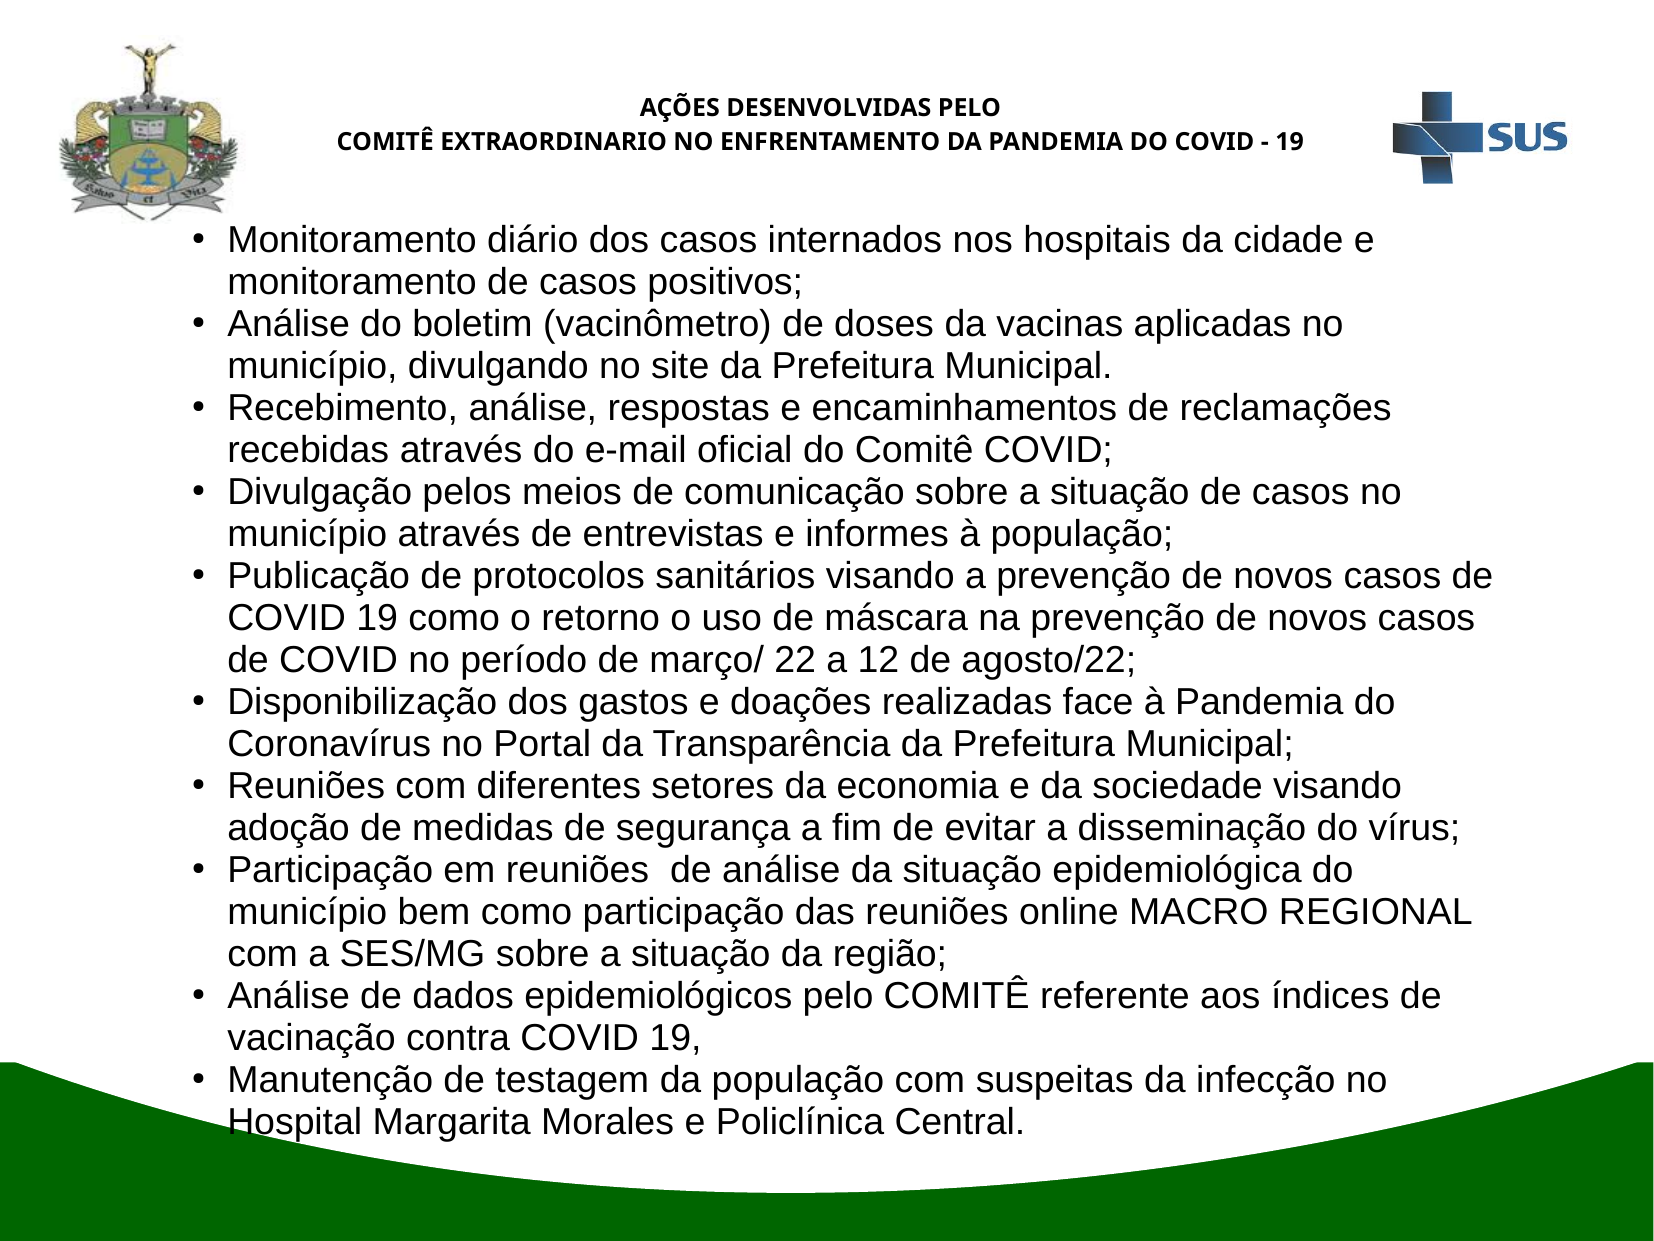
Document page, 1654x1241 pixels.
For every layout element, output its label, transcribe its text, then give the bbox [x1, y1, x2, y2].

text_box AÇÕES DESENVOLVIDAS PELO COMITÊ EXTRAORDINARIO NO ENFRENTAMENTO DA PANDEMIA DO COVID - 19 [318, 82, 1323, 204]
text_box Monitoramento diário dos casos internados nos hospitais da cidade e monitoramento de casos positivos; Análise do boletim (vacinômetro) de doses da vacinas aplicadas no município, divulgando no site da Prefeitura Municipal. Recebimento, análise, respostas e encaminhamentos de reclamações recebidas através do e-mail oficial do Comitê COVID; Divulgação pelos meios de comunicação sobre a situação de casos no município através de entrevistas e informes à população; Publicação de protocolos sanitários visando a prevenção de novos casos de COVID 19 como o retorno o uso de máscara na prevenção de novos casos de COVID no período de março/ 22 a 12 de agosto/22; Disponibilização dos gastos e doações realizadas face à Pandemia do Coronavírus no Portal da Transparência da Prefeitura Municipal; Reuniões com diferentes setores da economia e da sociedade visando adoção de medidas de segurança a fim de evitar a disseminação do vírus; Participação em reuniões de análise da situação epidemiológica do município bem como participação das reuniões online MACRO REGIONAL com a SES/MG sobre a situação da região; Análise de dados epidemiológicos pelo COMITÊ referente aos índices de vacinação contra COVID 19, Manutenção de testagem da população com suspeitas da infecção no Hospital Margarita Morales e Policlínica Central. [177, 211, 1512, 1193]
picture [47, 35, 249, 237]
picture [1392, 91, 1573, 184]
text_box [249, 70, 1654, 220]
text_box [0, 159, 1654, 1241]
